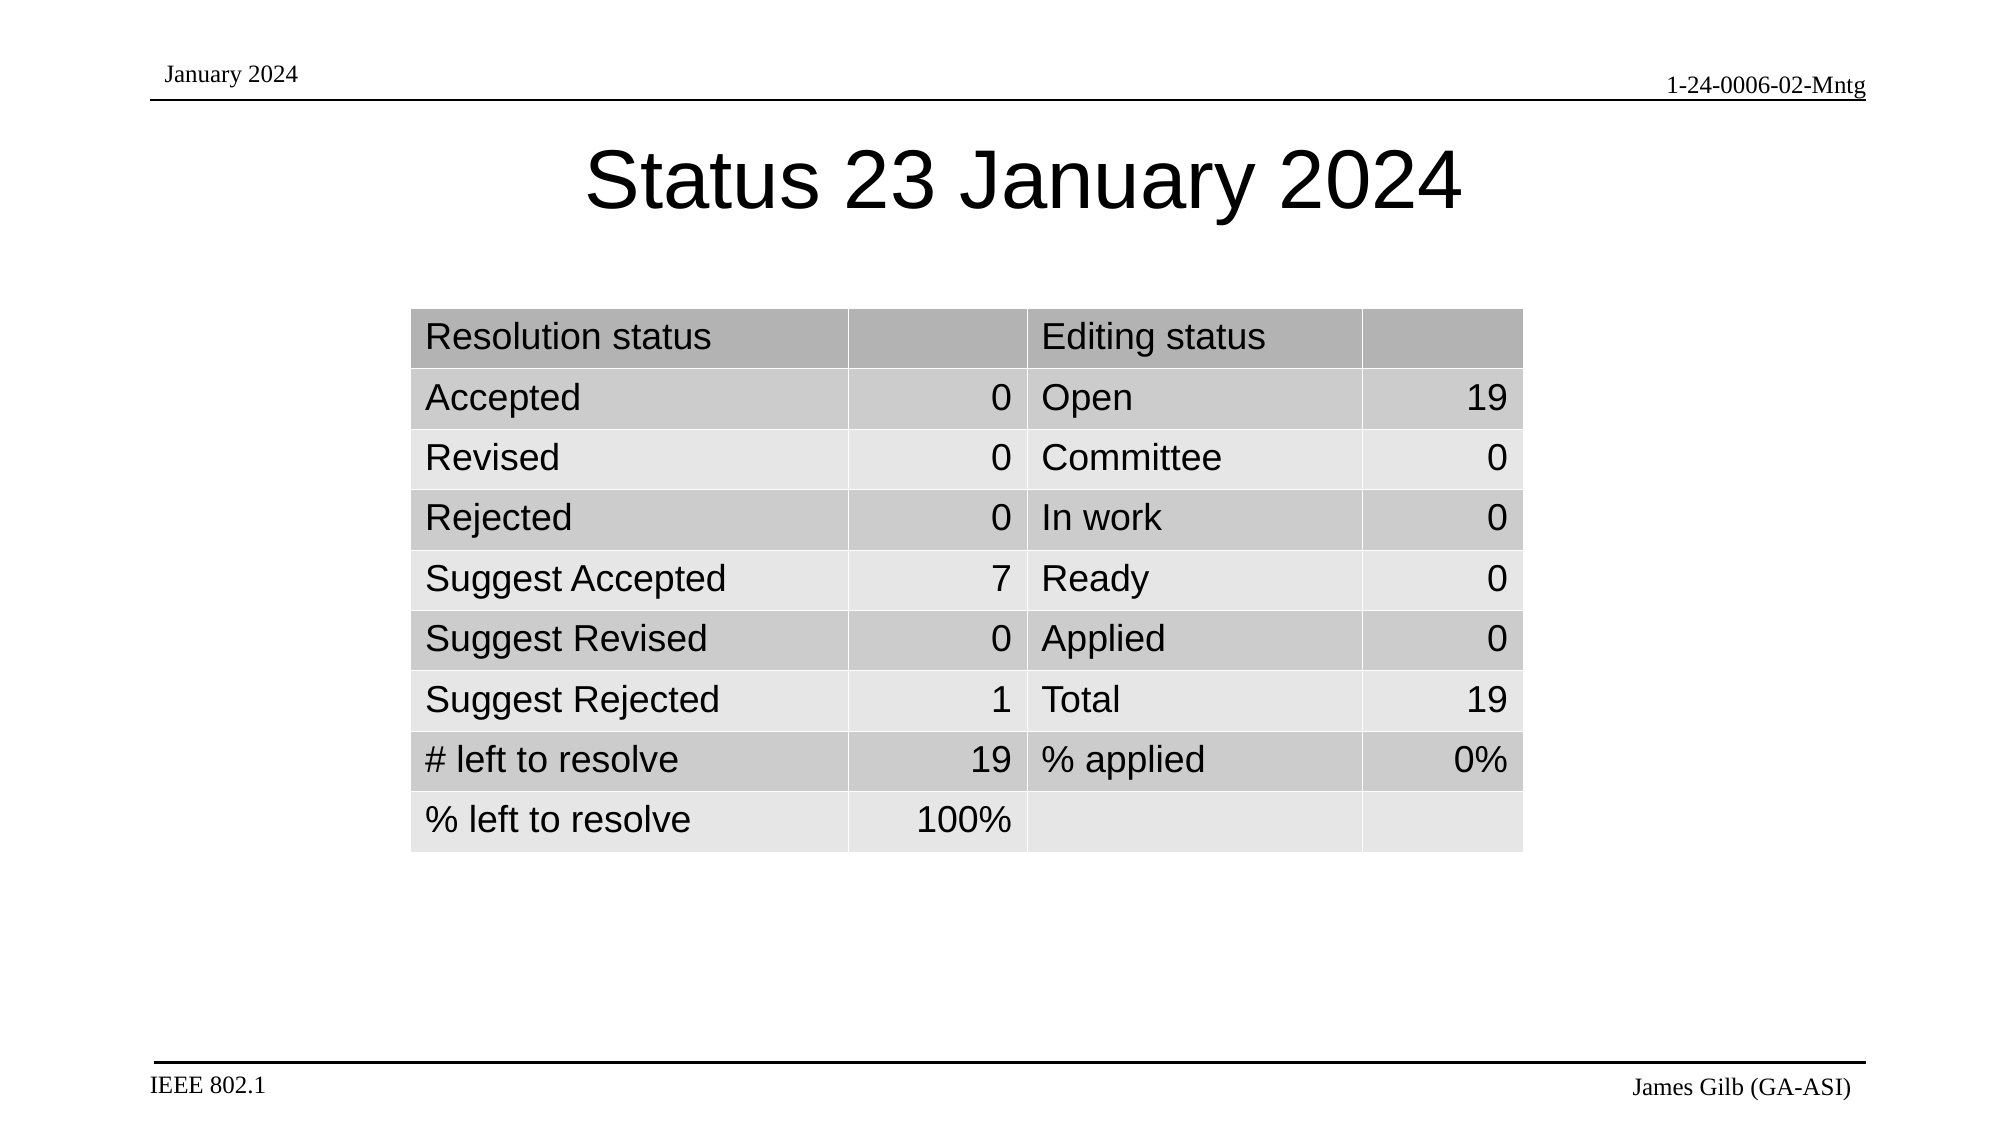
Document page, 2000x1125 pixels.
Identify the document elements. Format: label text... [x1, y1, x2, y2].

table_cell 0 [1363, 430, 1523, 489]
table_cell [1363, 792, 1523, 852]
table_cell 0 [849, 369, 1027, 429]
table_cell 0 [1363, 551, 1523, 610]
table_cell 19 [1363, 369, 1523, 429]
table_cell Suggest Revised [411, 611, 848, 670]
table_header Editing status [1028, 309, 1362, 368]
table_cell % left to resolve [411, 792, 848, 852]
table_cell 0% [1363, 732, 1523, 791]
table_cell 0 [849, 490, 1027, 550]
table_cell 7 [849, 551, 1027, 610]
table_cell 19 [849, 732, 1027, 791]
table_cell # left to resolve [411, 732, 848, 791]
table_cell 0 [849, 430, 1027, 489]
table_cell Committee [1028, 430, 1362, 489]
table_header Resolution status [411, 309, 848, 368]
table_header [1363, 309, 1523, 368]
table_cell In work [1028, 490, 1362, 550]
table_header [849, 309, 1027, 368]
table_cell 0 [1363, 490, 1523, 550]
table_cell Suggest Accepted [411, 551, 848, 610]
table_cell Total [1028, 671, 1362, 731]
table_cell 100% [849, 792, 1027, 852]
table_cell Revised [411, 430, 848, 489]
table_cell Applied [1028, 611, 1362, 670]
table_cell 0 [1363, 611, 1523, 670]
table_cell [1028, 792, 1362, 852]
table_cell Open [1028, 369, 1362, 429]
table_cell 19 [1363, 671, 1523, 731]
table_cell 1 [849, 671, 1027, 731]
table_cell 0 [849, 611, 1027, 670]
table_cell % applied [1028, 732, 1362, 791]
table_cell Ready [1028, 551, 1362, 610]
table_cell Accepted [411, 369, 848, 429]
table_cell Suggest Rejected [411, 671, 848, 731]
title Status 23 January 2024 [149, 112, 1900, 238]
table_cell Rejected [411, 490, 848, 550]
